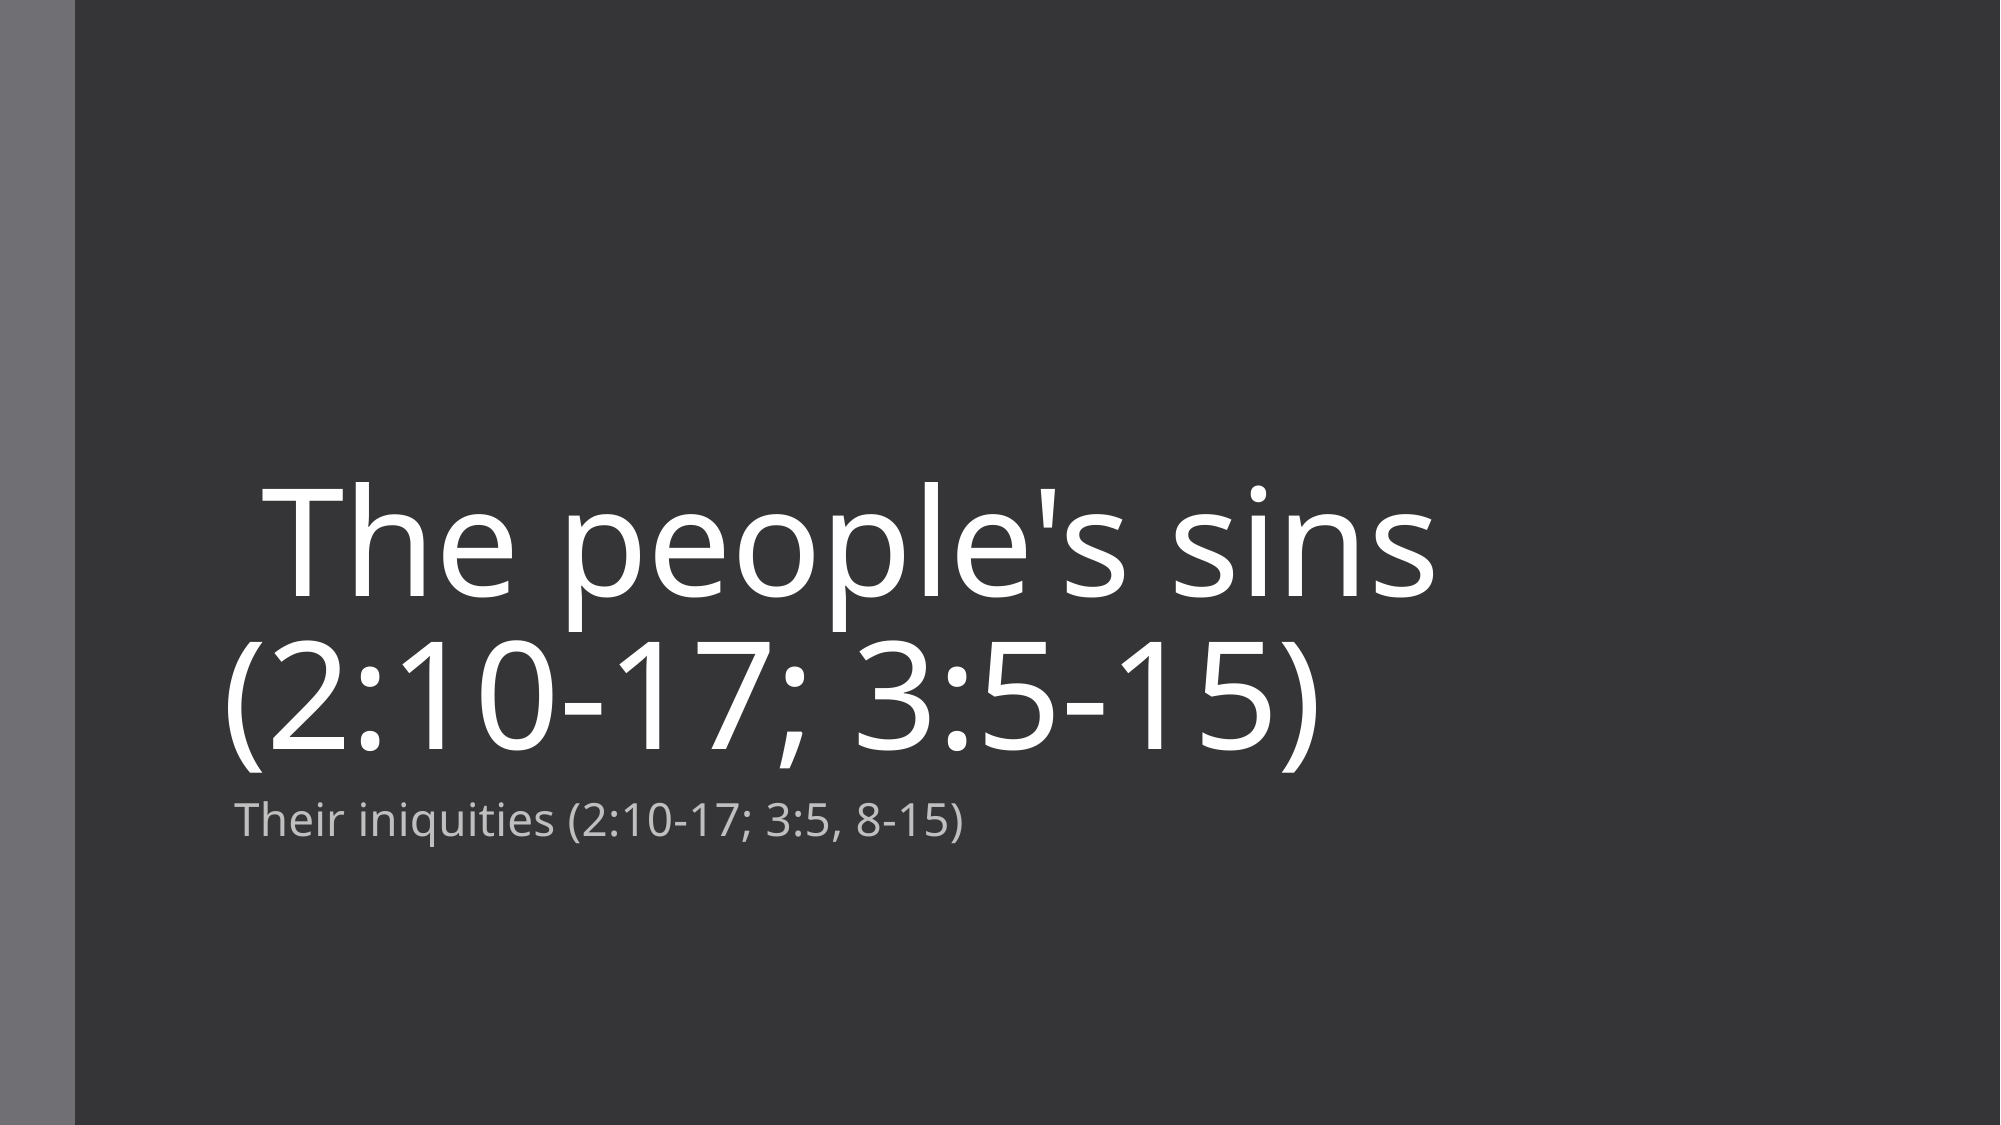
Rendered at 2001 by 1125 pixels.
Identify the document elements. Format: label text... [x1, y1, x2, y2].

subtitle Their iniquities (2:10-17; 3:5, 8-15) [206, 787, 1752, 1066]
title The people's sins (2:10-17; 3:5-15) [206, 124, 1752, 787]
